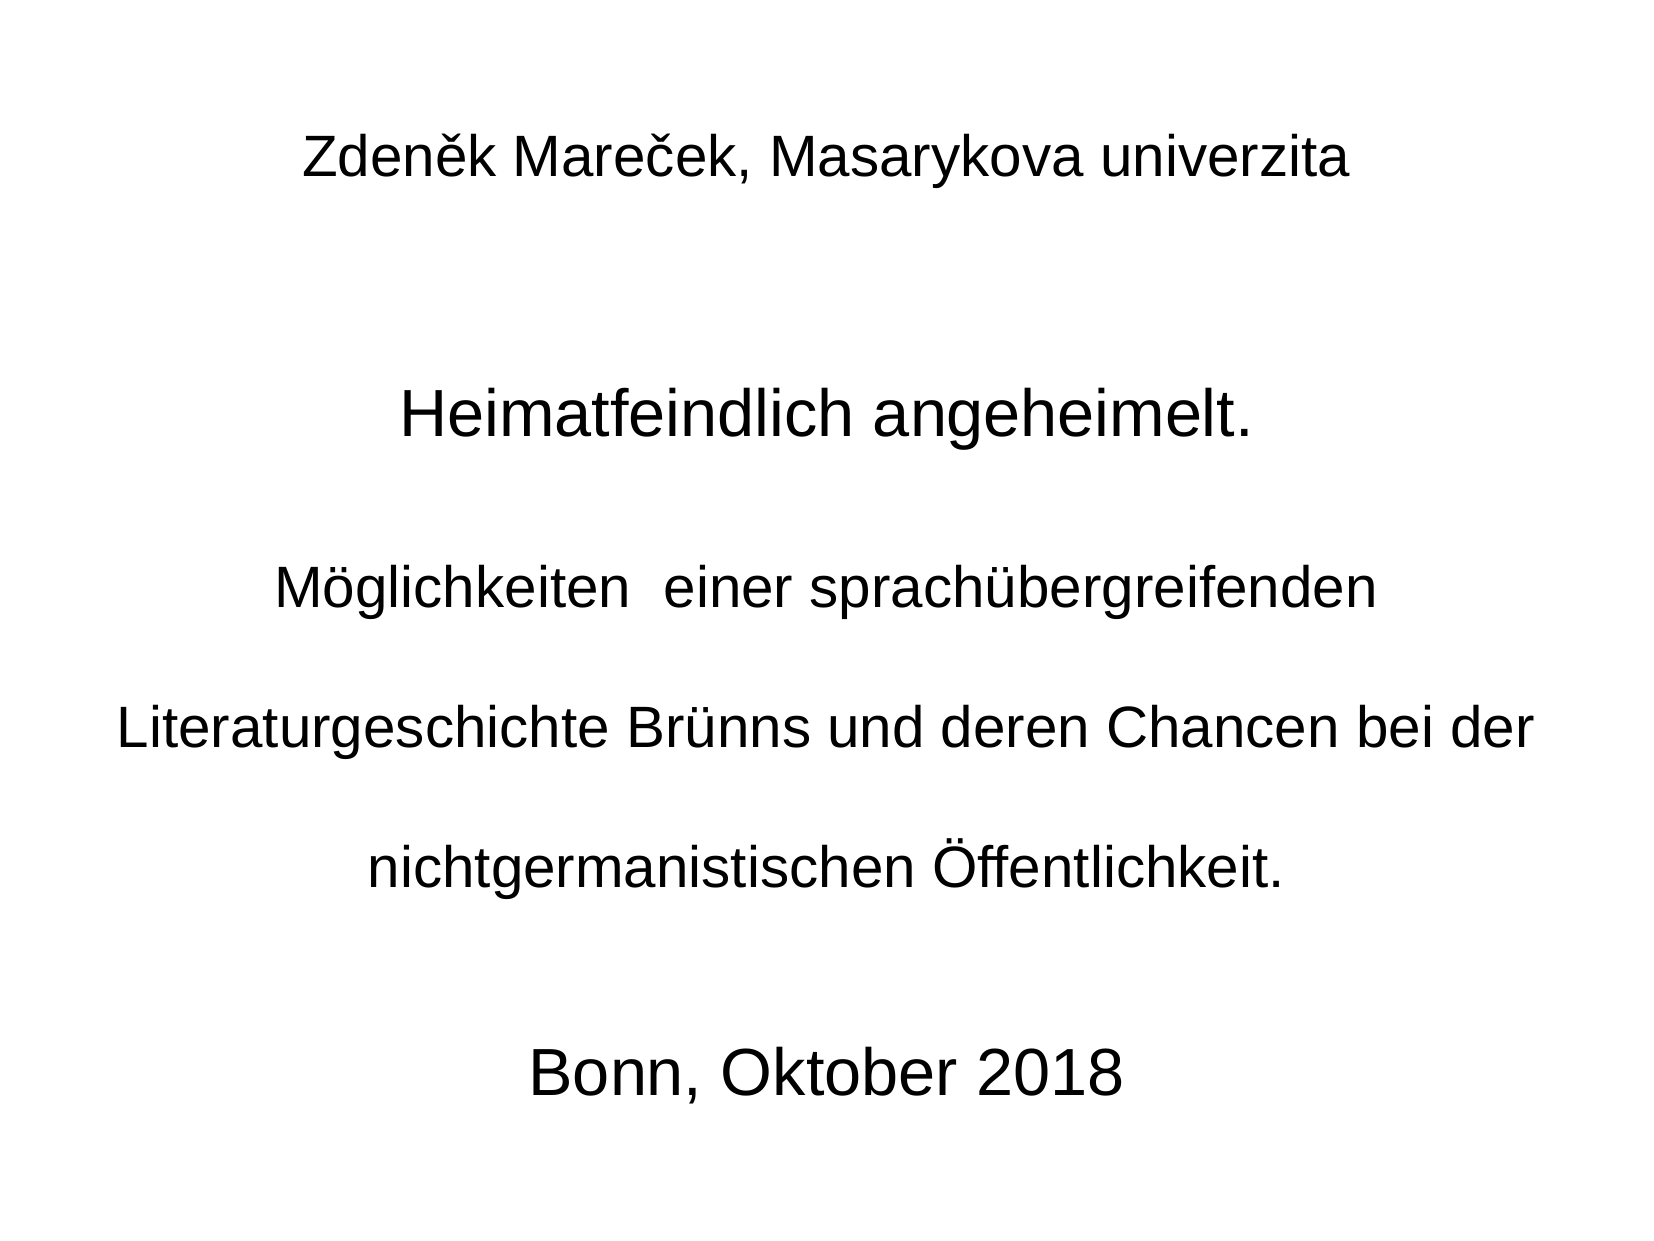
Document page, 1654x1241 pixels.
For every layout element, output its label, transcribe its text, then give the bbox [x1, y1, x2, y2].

subtitle Heimatfeindlich angeheimelt. Möglichkeiten einer sprachübergreifenden Literaturgeschichte Brünns und deren Chancen bei der nichtgermanistischen Öffentlichkeit. Bonn, Oktober 2018 [82, 290, 1571, 1010]
title Zdeněk Mareček, Masarykova univerzita [82, 49, 1571, 257]
